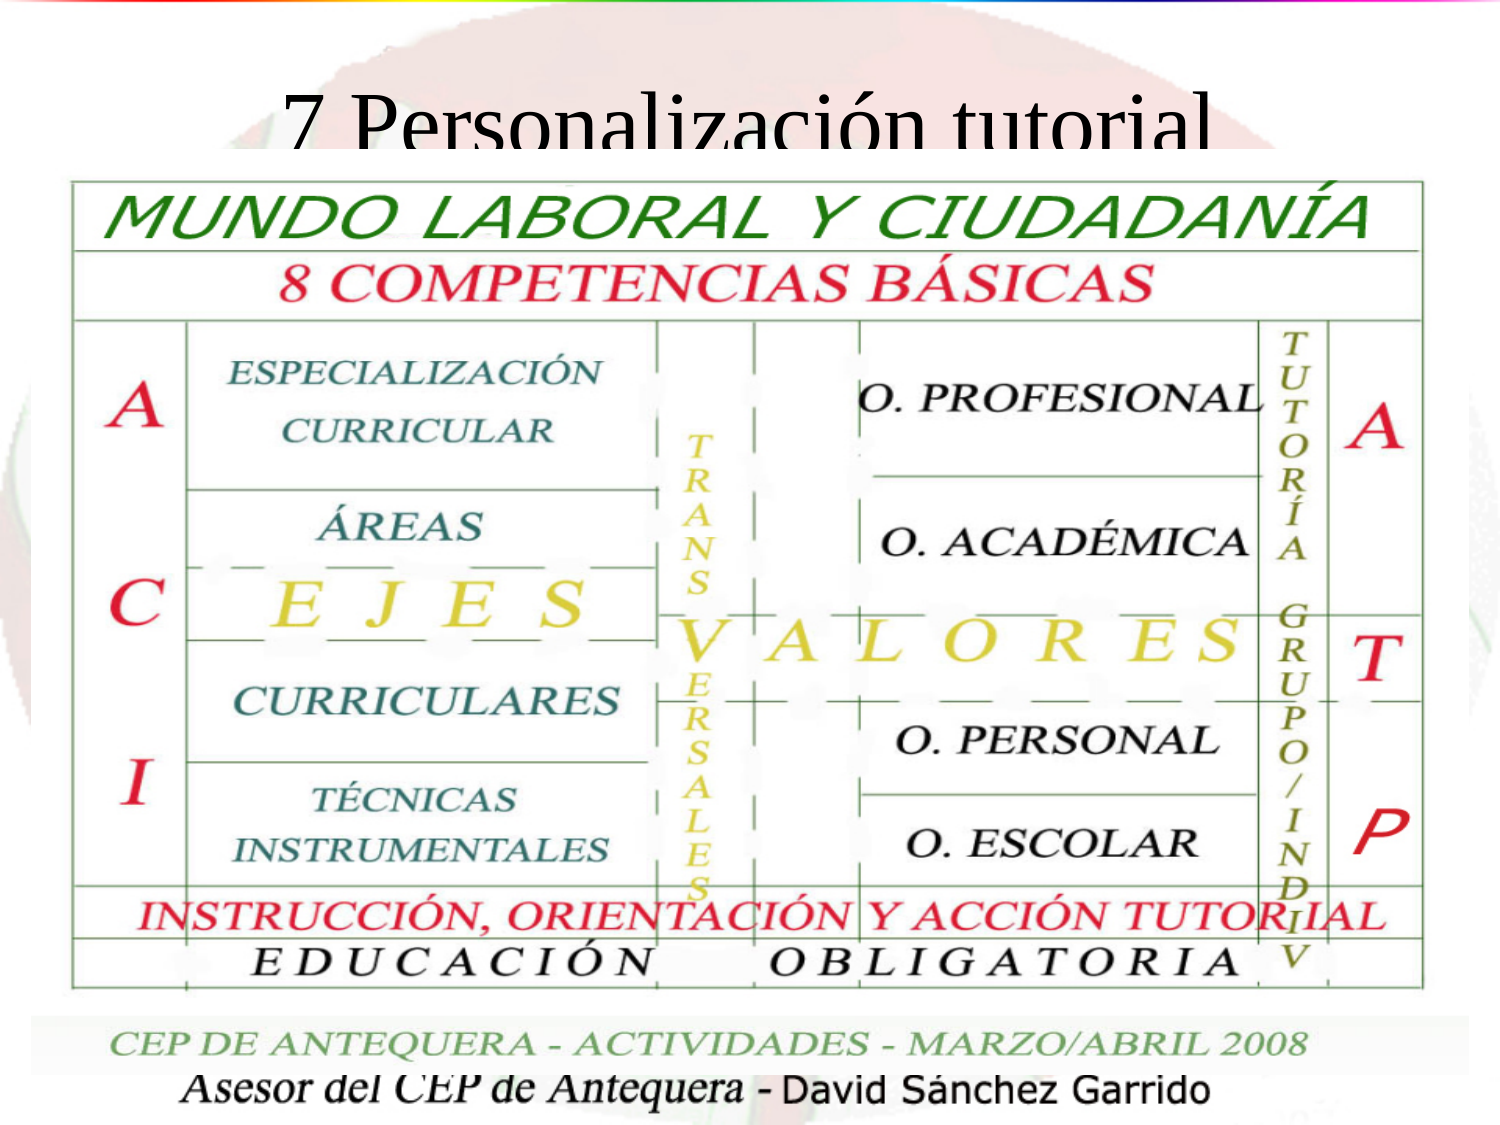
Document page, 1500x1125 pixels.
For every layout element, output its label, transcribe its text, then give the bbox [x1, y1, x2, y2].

title 7 Personalización tutorial [112, 50, 1388, 149]
picture [0, 0, 1500, 1125]
